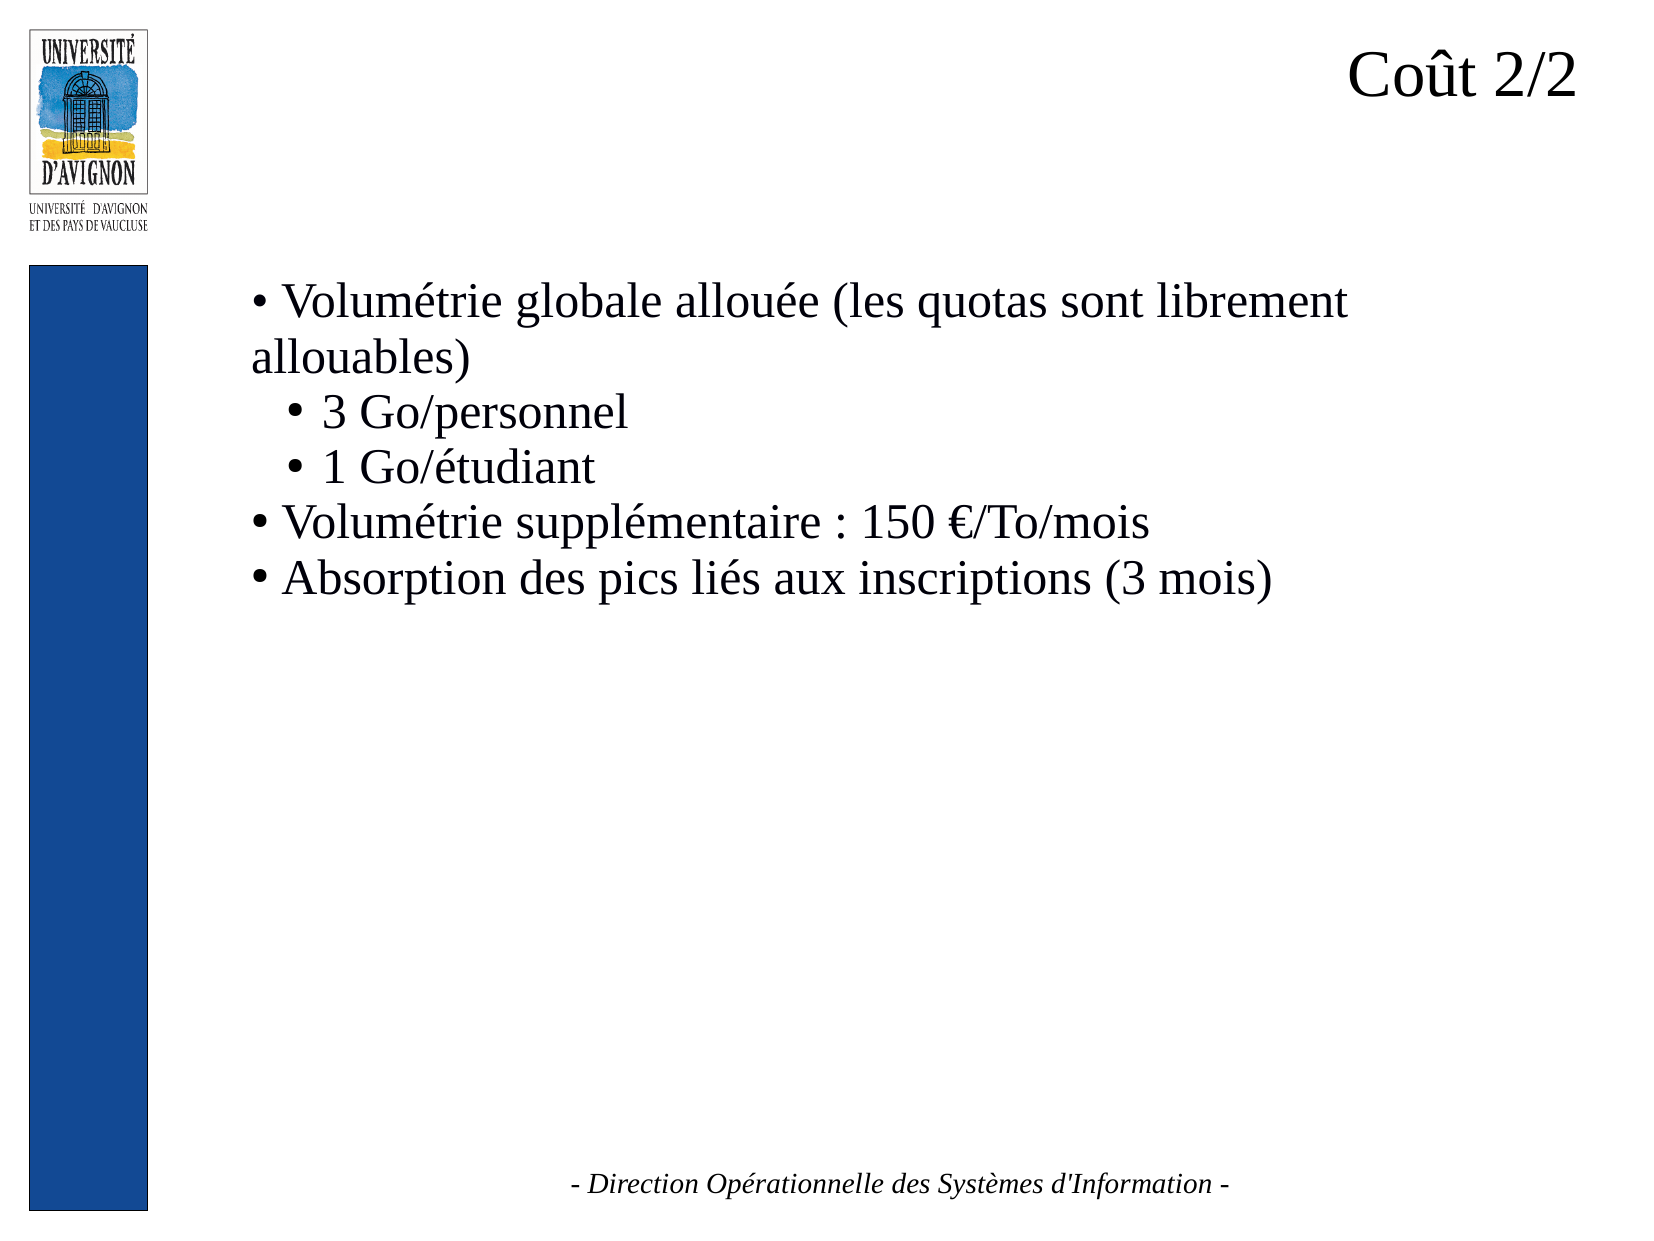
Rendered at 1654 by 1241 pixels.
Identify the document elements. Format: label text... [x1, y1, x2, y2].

text_box • Volumétrie globale allouée (les quotas sont librement allouables) 3 Go/personnel 1 Go/étudiant Volumétrie supplémentaire : 150 €/To/mois Absorption des pics liés aux inscriptions (3 mois) [236, 265, 1536, 613]
text_box [29, 265, 148, 1211]
text_box Coût 2/2 [177, 29, 1595, 119]
text_box - Direction Opérationnelle des Systèmes d'Information - [236, 1160, 1566, 1208]
picture [29, 29, 148, 236]
